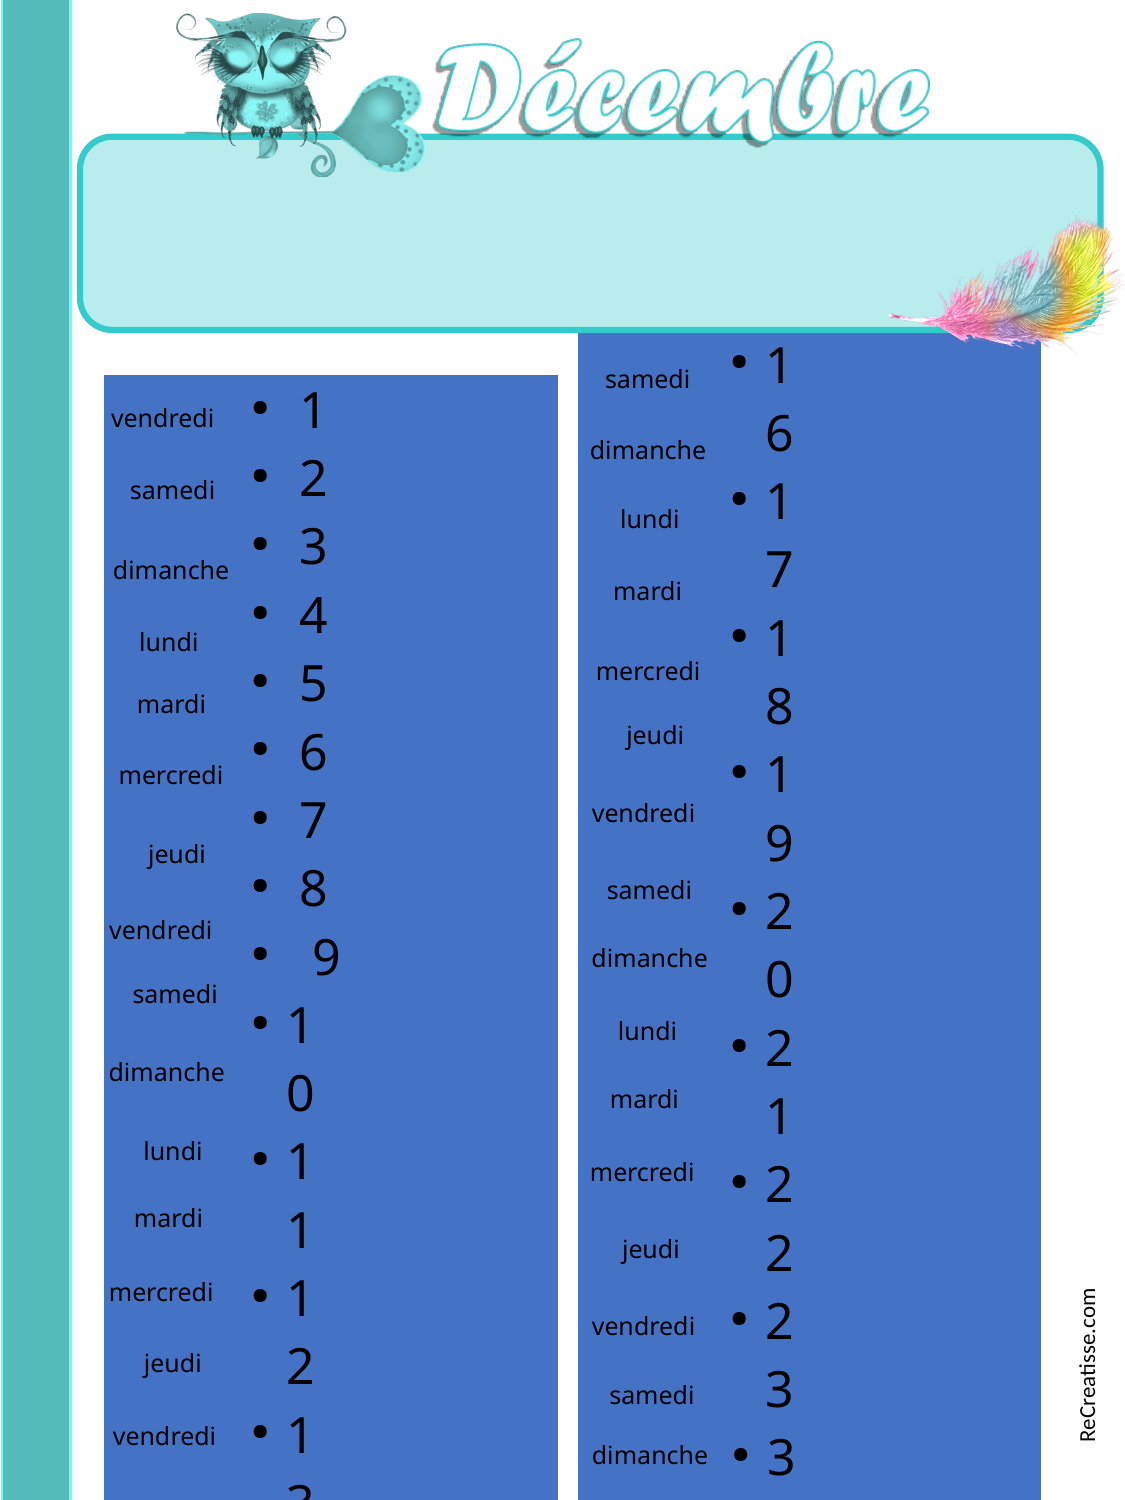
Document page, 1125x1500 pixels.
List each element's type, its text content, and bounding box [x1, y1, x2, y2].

table_header [578, 1422, 732, 1500]
table_cell [104, 1126, 251, 1263]
table_cell 11 [251, 1126, 342, 1263]
table_cell [578, 1286, 730, 1422]
text_box samedi [592, 867, 708, 912]
table_cell [104, 990, 251, 1126]
text_box vendredi [577, 1303, 710, 1348]
table_cell [578, 1013, 730, 1149]
table_header [104, 375, 251, 443]
text_box mercredi [104, 752, 239, 797]
text_box jeudi [611, 712, 699, 757]
text_box lundi [603, 1008, 693, 1053]
table_cell [342, 648, 558, 717]
table_cell [342, 1263, 558, 1400]
table_cell [342, 1400, 558, 1500]
table_cell 6 [251, 717, 342, 785]
table_cell [578, 603, 730, 739]
table_cell [578, 876, 730, 1013]
table_cell [104, 853, 251, 921]
table_cell 18 [730, 603, 817, 739]
table_cell 21 [730, 1013, 817, 1149]
table_cell [342, 853, 558, 921]
text_box lundi [124, 619, 214, 664]
table_cell [817, 739, 1041, 876]
table_cell 13 [251, 1400, 342, 1500]
table_cell [578, 466, 730, 603]
table_cell 4 [251, 580, 342, 648]
text_box samedi [590, 356, 706, 401]
text_box vendredi [577, 790, 710, 835]
table_cell [342, 717, 558, 785]
text_box dimanche [575, 427, 721, 472]
text_box mardi [598, 568, 698, 613]
table_cell [342, 990, 558, 1126]
table_cell 5 [251, 648, 342, 717]
table_cell 23 [730, 1286, 817, 1422]
text_box jeudi [129, 1340, 217, 1385]
table_header 1 [251, 375, 342, 443]
table_cell [817, 1013, 1041, 1149]
table_cell [342, 785, 558, 853]
table_cell 7 [251, 785, 342, 853]
text_box dimanche [94, 1048, 240, 1094]
text_box samedi [115, 467, 231, 512]
table_header [342, 375, 558, 443]
table_cell [817, 1149, 1041, 1286]
table_cell [817, 466, 1041, 603]
table_cell 22 [730, 1149, 817, 1286]
table_cell 10 [251, 990, 342, 1126]
table_header [578, 330, 730, 466]
text_box samedi [594, 1372, 710, 1417]
table_cell [817, 603, 1041, 739]
table_cell 9 [251, 921, 342, 990]
table_cell [104, 512, 251, 580]
text_box dimanche [577, 935, 723, 980]
table_cell [104, 443, 251, 512]
text_box mardi [122, 681, 221, 726]
table_cell [104, 648, 251, 717]
table_cell 20 [730, 876, 817, 1013]
table_header 31 [732, 1422, 817, 1500]
text_box mardi [119, 1195, 218, 1240]
text_box mardi [595, 1076, 694, 1121]
table_cell 2 [251, 443, 342, 512]
text_box [2, 0, 71, 1500]
table_cell [817, 1286, 1041, 1422]
text_box mercredi [581, 648, 716, 693]
table_cell [104, 717, 251, 785]
table_cell [578, 1149, 730, 1286]
table_cell 17 [730, 466, 817, 603]
text_box lundi [605, 496, 695, 541]
table_cell [104, 785, 251, 853]
text_box samedi [117, 972, 233, 1017]
table_cell [342, 443, 558, 512]
picture [889, 215, 1125, 356]
table_cell [578, 739, 730, 876]
table_cell 8 [251, 853, 342, 921]
text_box lundi [128, 1127, 218, 1173]
text_box vendredi [96, 395, 230, 440]
table_cell [817, 876, 1041, 1013]
text_box dimanche [98, 547, 245, 592]
table_cell [342, 512, 558, 580]
table_cell 12 [251, 1263, 342, 1400]
text_box mercredi [94, 1269, 229, 1314]
text_box vendredi [98, 1412, 232, 1458]
table_cell [104, 1263, 251, 1400]
table_cell [104, 580, 251, 648]
table_cell [104, 921, 251, 990]
table_header 16 [730, 330, 817, 466]
text_box dimanche [577, 1432, 723, 1477]
text_box ReCreatisse.com [1065, 1273, 1107, 1457]
table_cell [342, 921, 558, 990]
table_header [817, 1422, 1041, 1500]
table_cell 19 [730, 739, 817, 876]
table_cell 3 [251, 512, 342, 580]
table_cell [342, 1126, 558, 1263]
text_box mercredi [575, 1149, 710, 1194]
table_cell [104, 1400, 251, 1500]
text_box jeudi [607, 1226, 695, 1271]
text_box [80, 136, 1101, 330]
text_box vendredi [94, 907, 228, 952]
table_cell [342, 580, 558, 648]
table_header [817, 330, 1041, 466]
picture [174, 2, 1059, 177]
text_box jeudi [133, 831, 221, 876]
